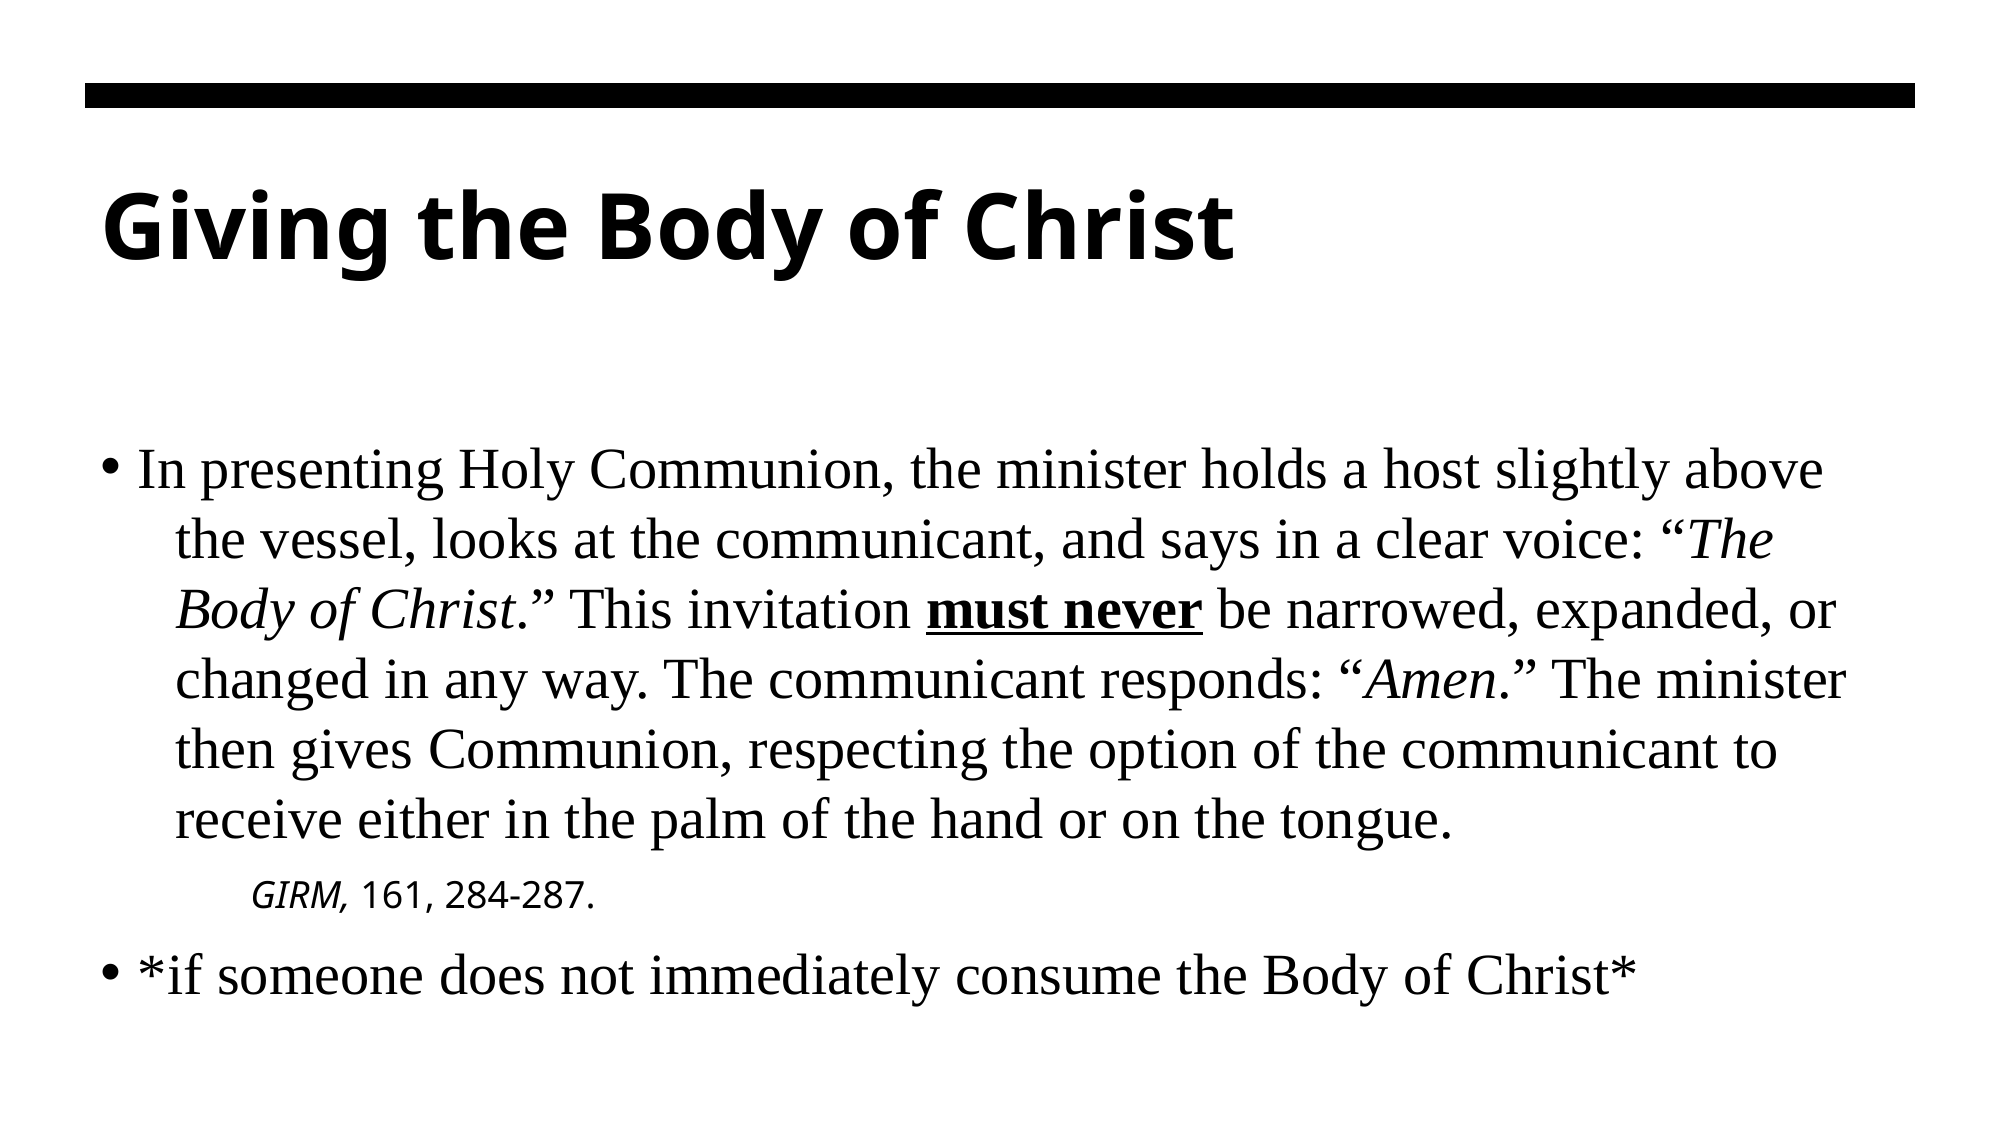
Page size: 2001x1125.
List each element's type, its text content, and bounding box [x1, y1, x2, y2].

title Giving the Body of Christ [85, 160, 1916, 401]
list In presenting Holy Communion, the minister holds a host slightly above the vessel, looks at the communicant, and says in a clear voice: “The Body of Christ.” This invitation must never be narrowed, expanded, or changed in any way. The communicant responds: “Amen.” The minister then gives Communion, respecting the option of the communicant to receive either in the palm of the hand or on the tongue. GIRM, 161, 284-287. *if someone does not immediately consume the Body of Christ* [85, 423, 1916, 1042]
